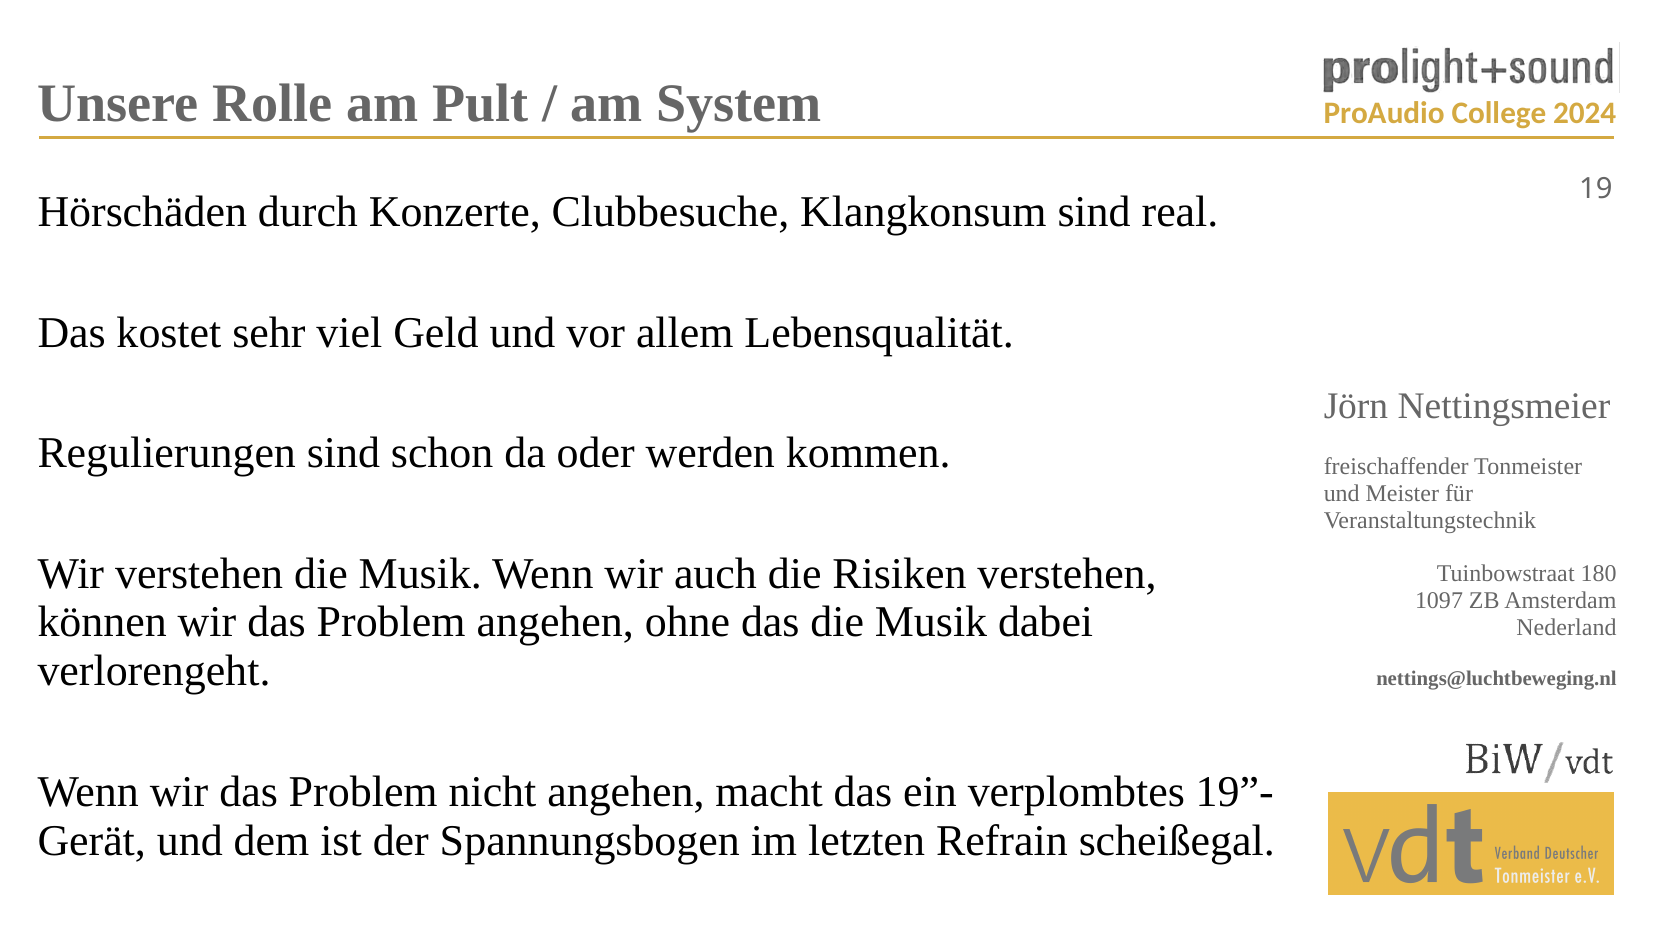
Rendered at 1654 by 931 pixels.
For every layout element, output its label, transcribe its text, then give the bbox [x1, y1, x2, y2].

picture [1318, 42, 1620, 93]
title Unsere Rolle am Pult / am System [37, 45, 1282, 163]
list Hörschäden durch Konzerte, Clubbesuche, Klangkonsum sind real. Das kostet sehr viel Geld und vor allem Lebensqualität. Regulierungen sind schon da oder werden kommen. Wir verstehen die Musik. Wenn wir auch die Risiken verstehen, können wir das Problem angehen, ohne das die Musik dabei verlorengeht. Wenn wir das Problem nicht angehen, macht das ein verplombtes 19”-Gerät, und dem ist der Spannungsbogen im letzten Refrain scheißegal. [37, 187, 1279, 910]
